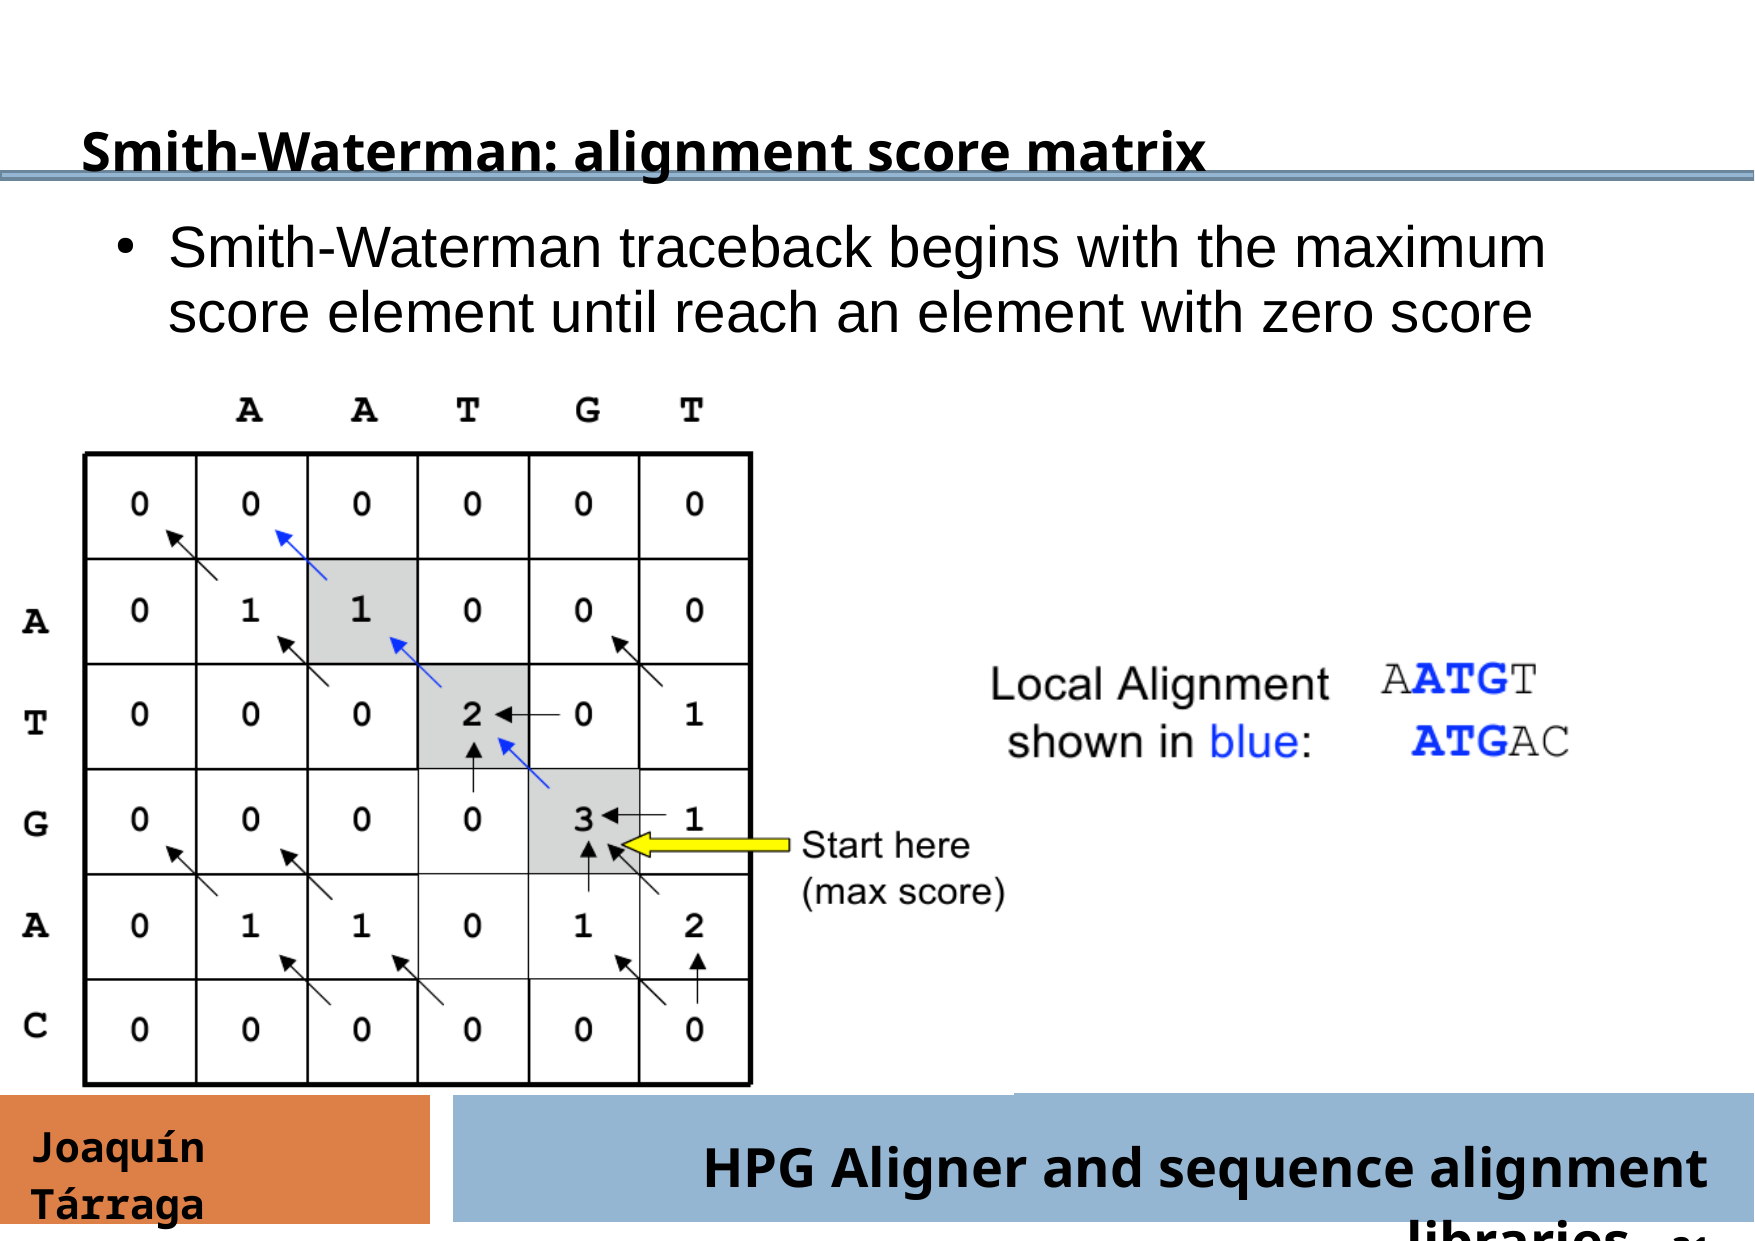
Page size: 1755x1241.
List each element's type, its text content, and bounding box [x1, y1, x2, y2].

picture [13, 386, 1014, 1095]
text_box Smith-Waterman: alignment score matrix [67, 3, 1688, 168]
text_box Joaquín Tárraga jtarraga@cipf.es [15, 1110, 406, 1221]
text_box HPG Aligner and sequence alignment libraries 31 [480, 1122, 1726, 1239]
picture [978, 644, 1591, 783]
text_box [667, 171, 1754, 179]
text_box [0, 171, 661, 179]
list Smith-Waterman traceback begins with the maximum score element until reach an element with zero score [82, 207, 1571, 1027]
